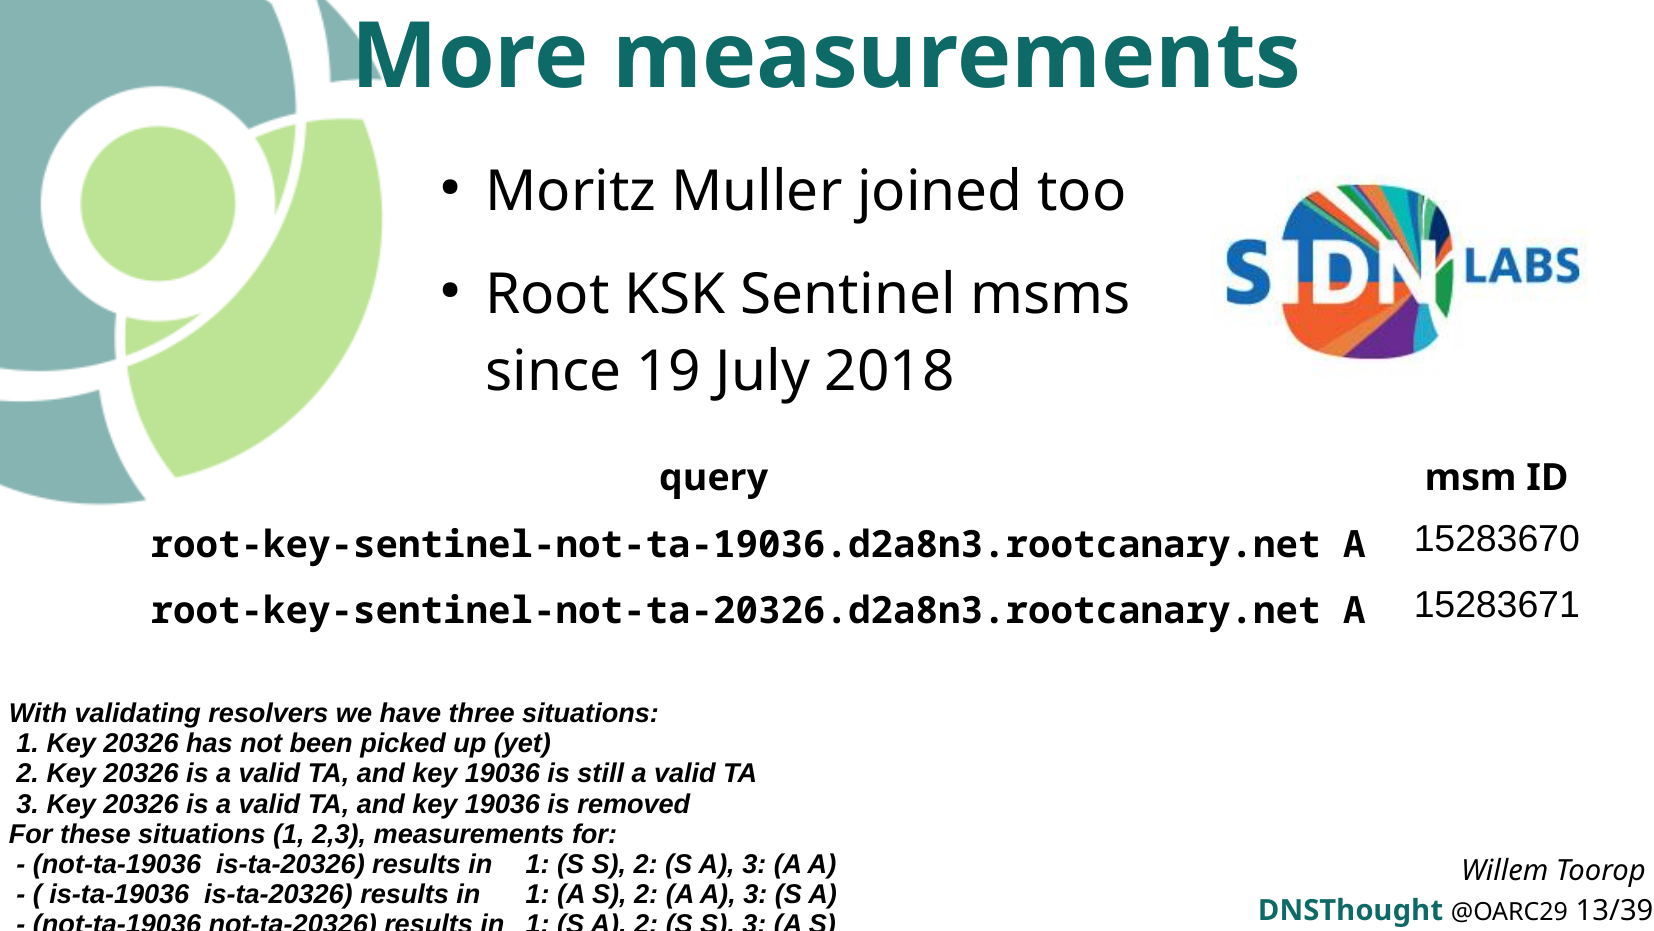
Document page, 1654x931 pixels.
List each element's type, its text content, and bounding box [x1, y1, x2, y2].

table_cell 15283671 [1381, 576, 1613, 642]
text_box With validating resolvers we have three situations: 1. Key 20326 has not been picked up (yet) 2. Key 20326 is a valid TA, and key 19036 is still a valid TA 3. Key 20326 is a valid TA, and key 19036 is removed For these situations (1, 2,3), measurements for: - (not-ta-19036 is-ta-20326) results in 1: (S S), 2: (S A), 3: (A A) - ( is-ta-19036 is-ta-20326) results in 1: (A S), 2: (A A), 3: (S A) - (not-ta-19036 not-ta-20326) results in 1: (S A), 2: (S S), 3: (A S) - ( is-ta-19036 not-ta-20326) results in 1: (A A), 2: (A S), 3: (S S) [0, 690, 1223, 931]
list Moritz Muller joined too Root KSK Sentinel msms since 19 July 2018 [425, 146, 1229, 408]
table_cell root-key-sentinel-not-ta-19036.d2a8n3.rootcanary.net A [47, 510, 1380, 576]
title More measurements [82, 8, 1571, 221]
table_cell root-key-sentinel-not-ta-20326.d2a8n3.rootcanary.net A [47, 576, 1380, 642]
table_cell 15283670 [1381, 510, 1613, 576]
picture [0, 0, 452, 564]
table_header query [47, 443, 1380, 509]
table_cell [47, 642, 1380, 709]
table_header msm ID [1381, 443, 1613, 509]
table_cell [1381, 642, 1613, 709]
picture [1210, 174, 1589, 378]
